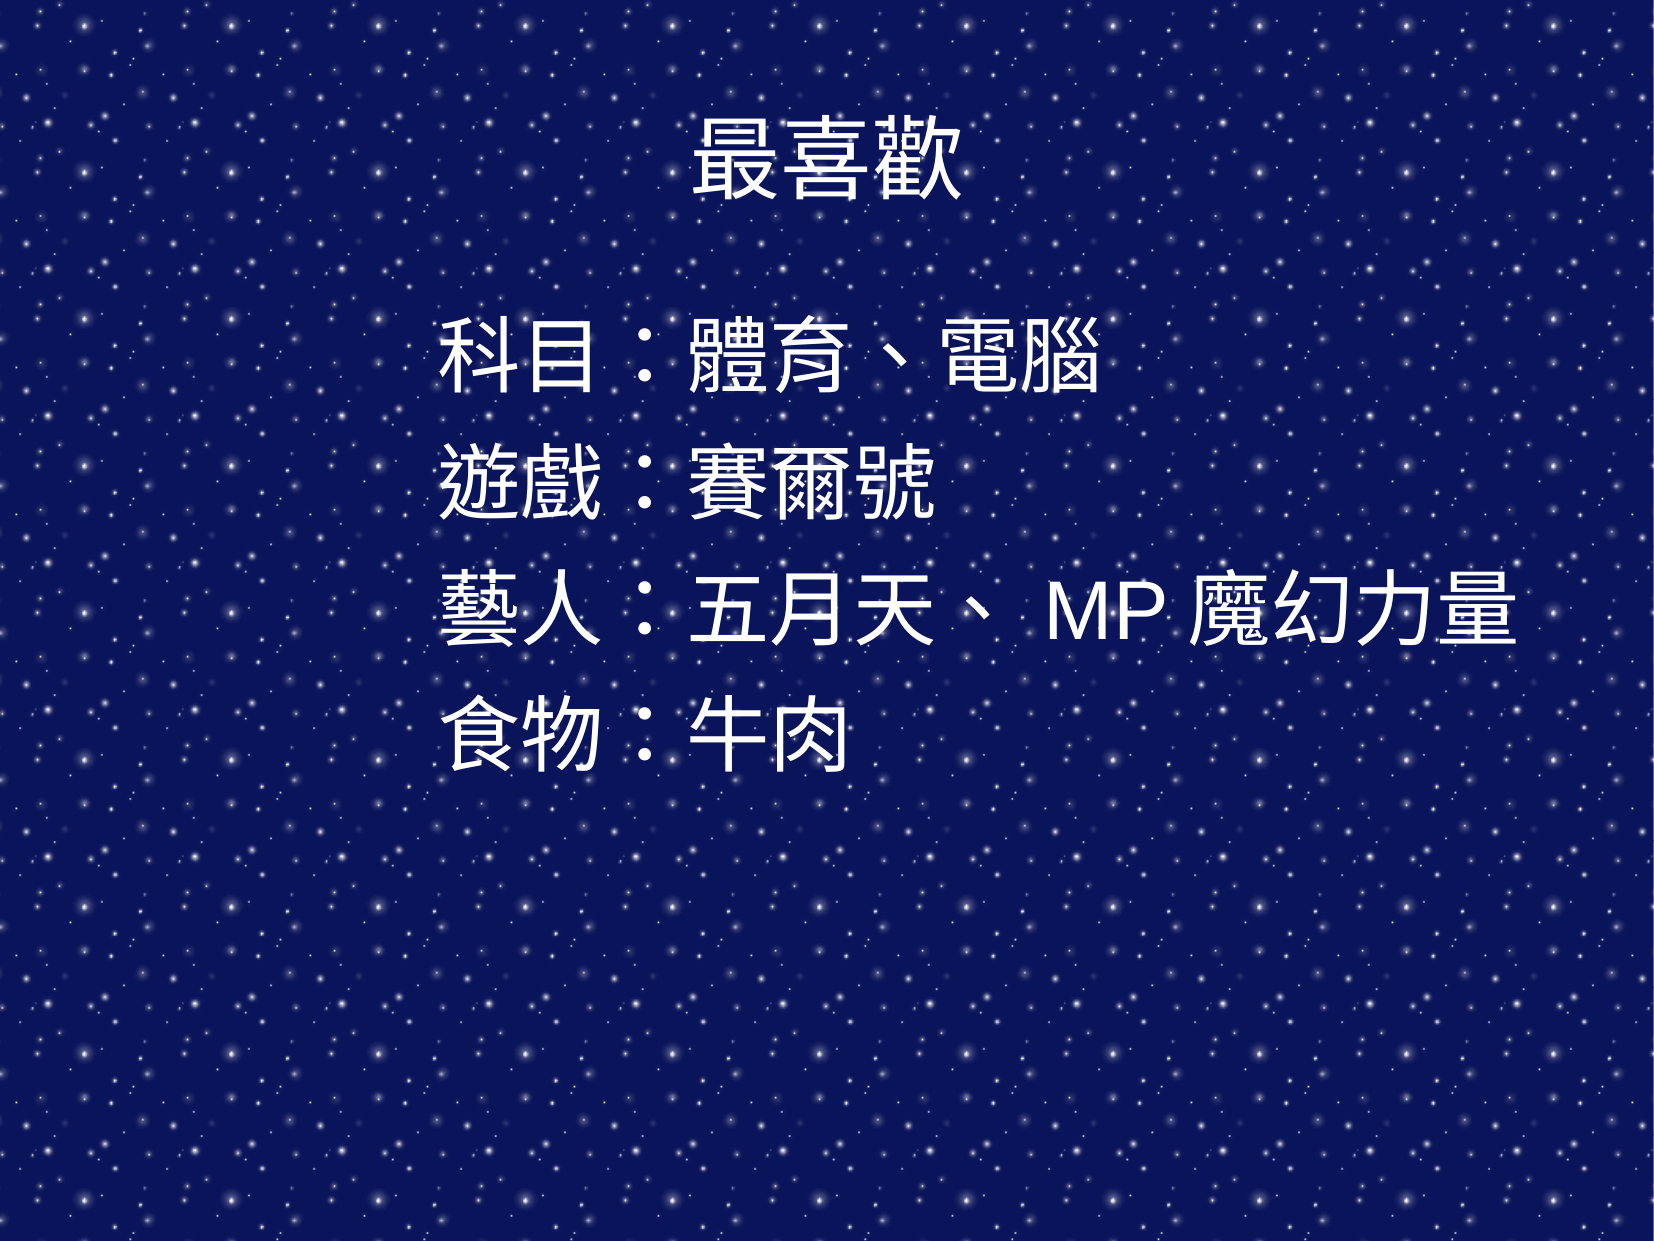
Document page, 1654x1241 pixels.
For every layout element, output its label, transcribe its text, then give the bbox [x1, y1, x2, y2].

list 科目：體育、電腦 遊戲：賽爾號 藝人：五月天、MP魔幻力量 食物：牛肉 [82, 290, 1571, 1010]
picture [0, 0, 1654, 1241]
title 最喜歡 [82, 49, 1571, 257]
